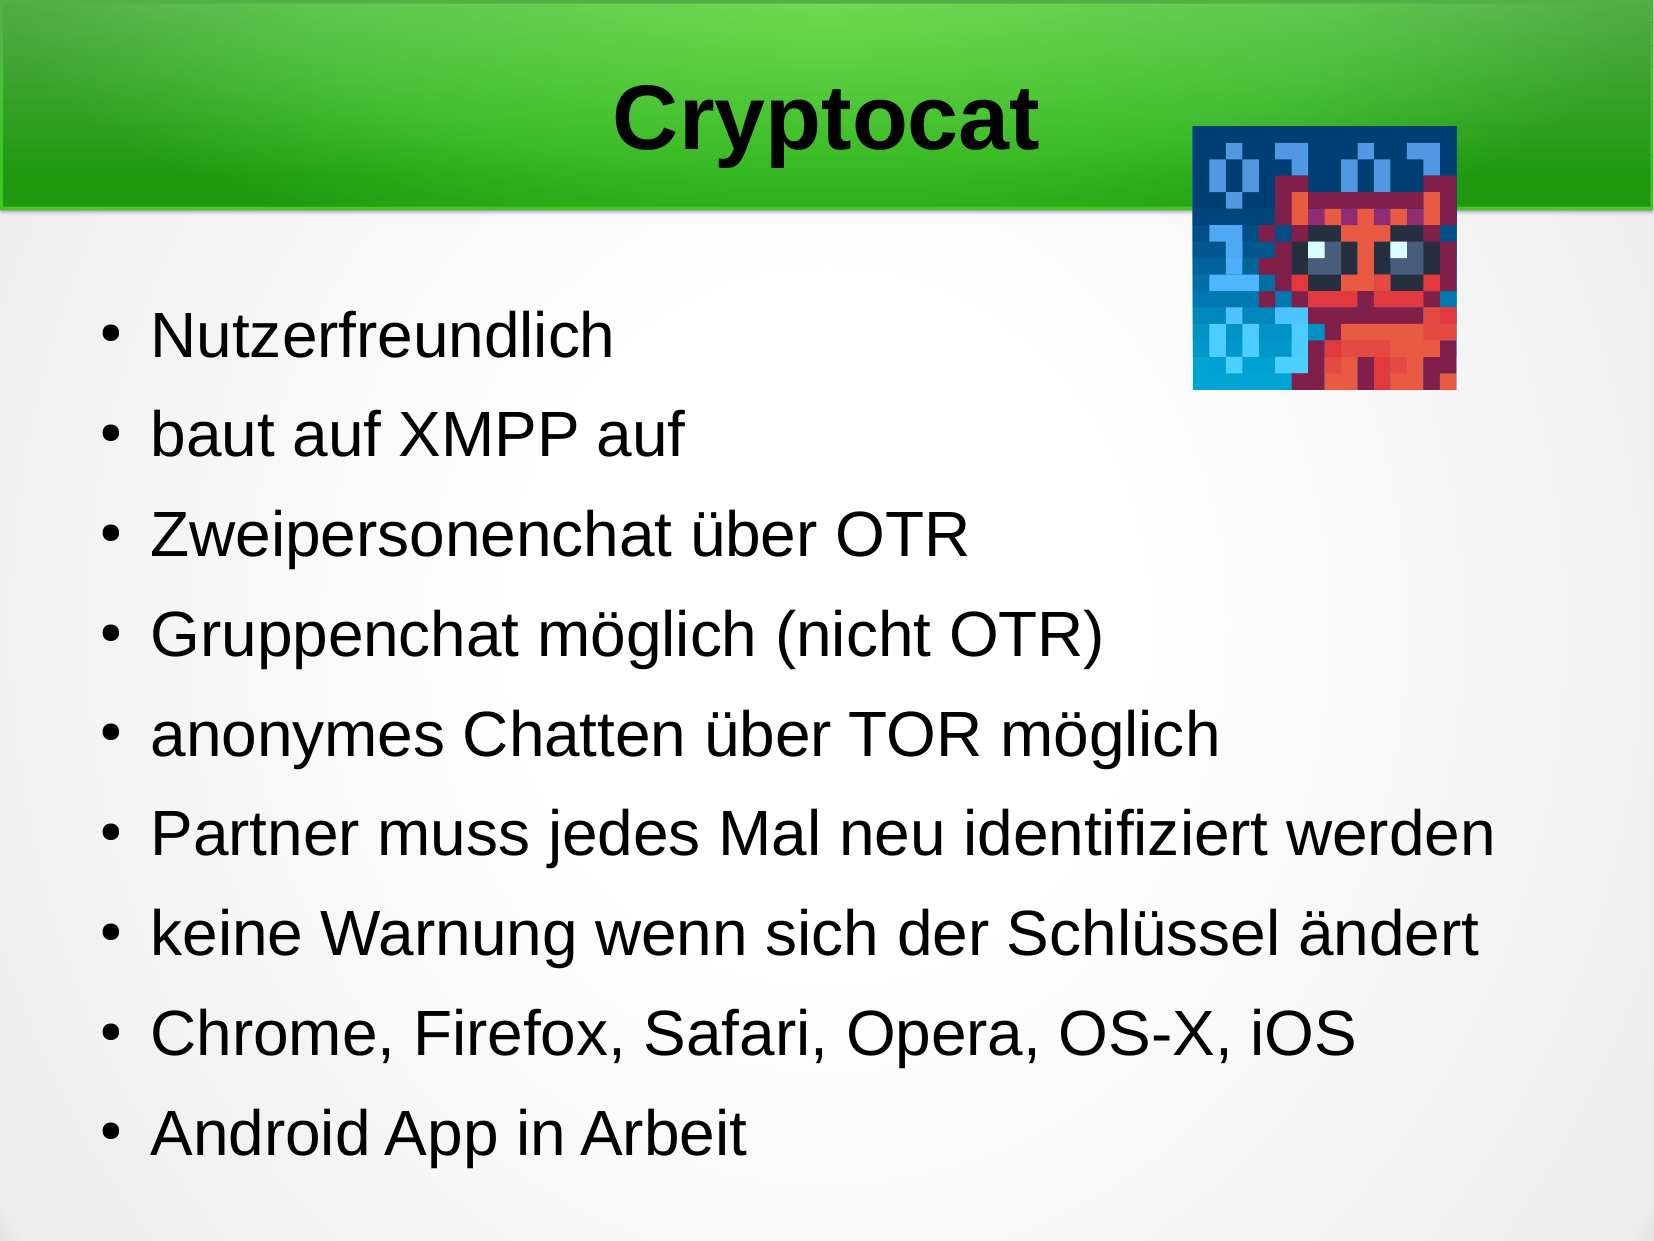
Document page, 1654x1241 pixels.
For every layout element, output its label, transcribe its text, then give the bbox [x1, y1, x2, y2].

list Nutzerfreundlich baut auf XMPP auf Zweipersonenchat über OTR Gruppenchat möglich (nicht OTR) anonymes Chatten über TOR möglich Partner muss jedes Mal neu identifiziert werden keine Warnung wenn sich der Schlüssel ändert Chrome, Firefox, Safari, Opera, OS-X, iOS Android App in Arbeit [82, 299, 1571, 1170]
picture [1192, 126, 1457, 390]
picture [1243, 325, 1258, 356]
picture [1227, 358, 1242, 373]
picture [1227, 308, 1242, 323]
picture [1210, 325, 1225, 356]
picture [1259, 292, 1275, 307]
title Cryptocat [82, 47, 1571, 189]
